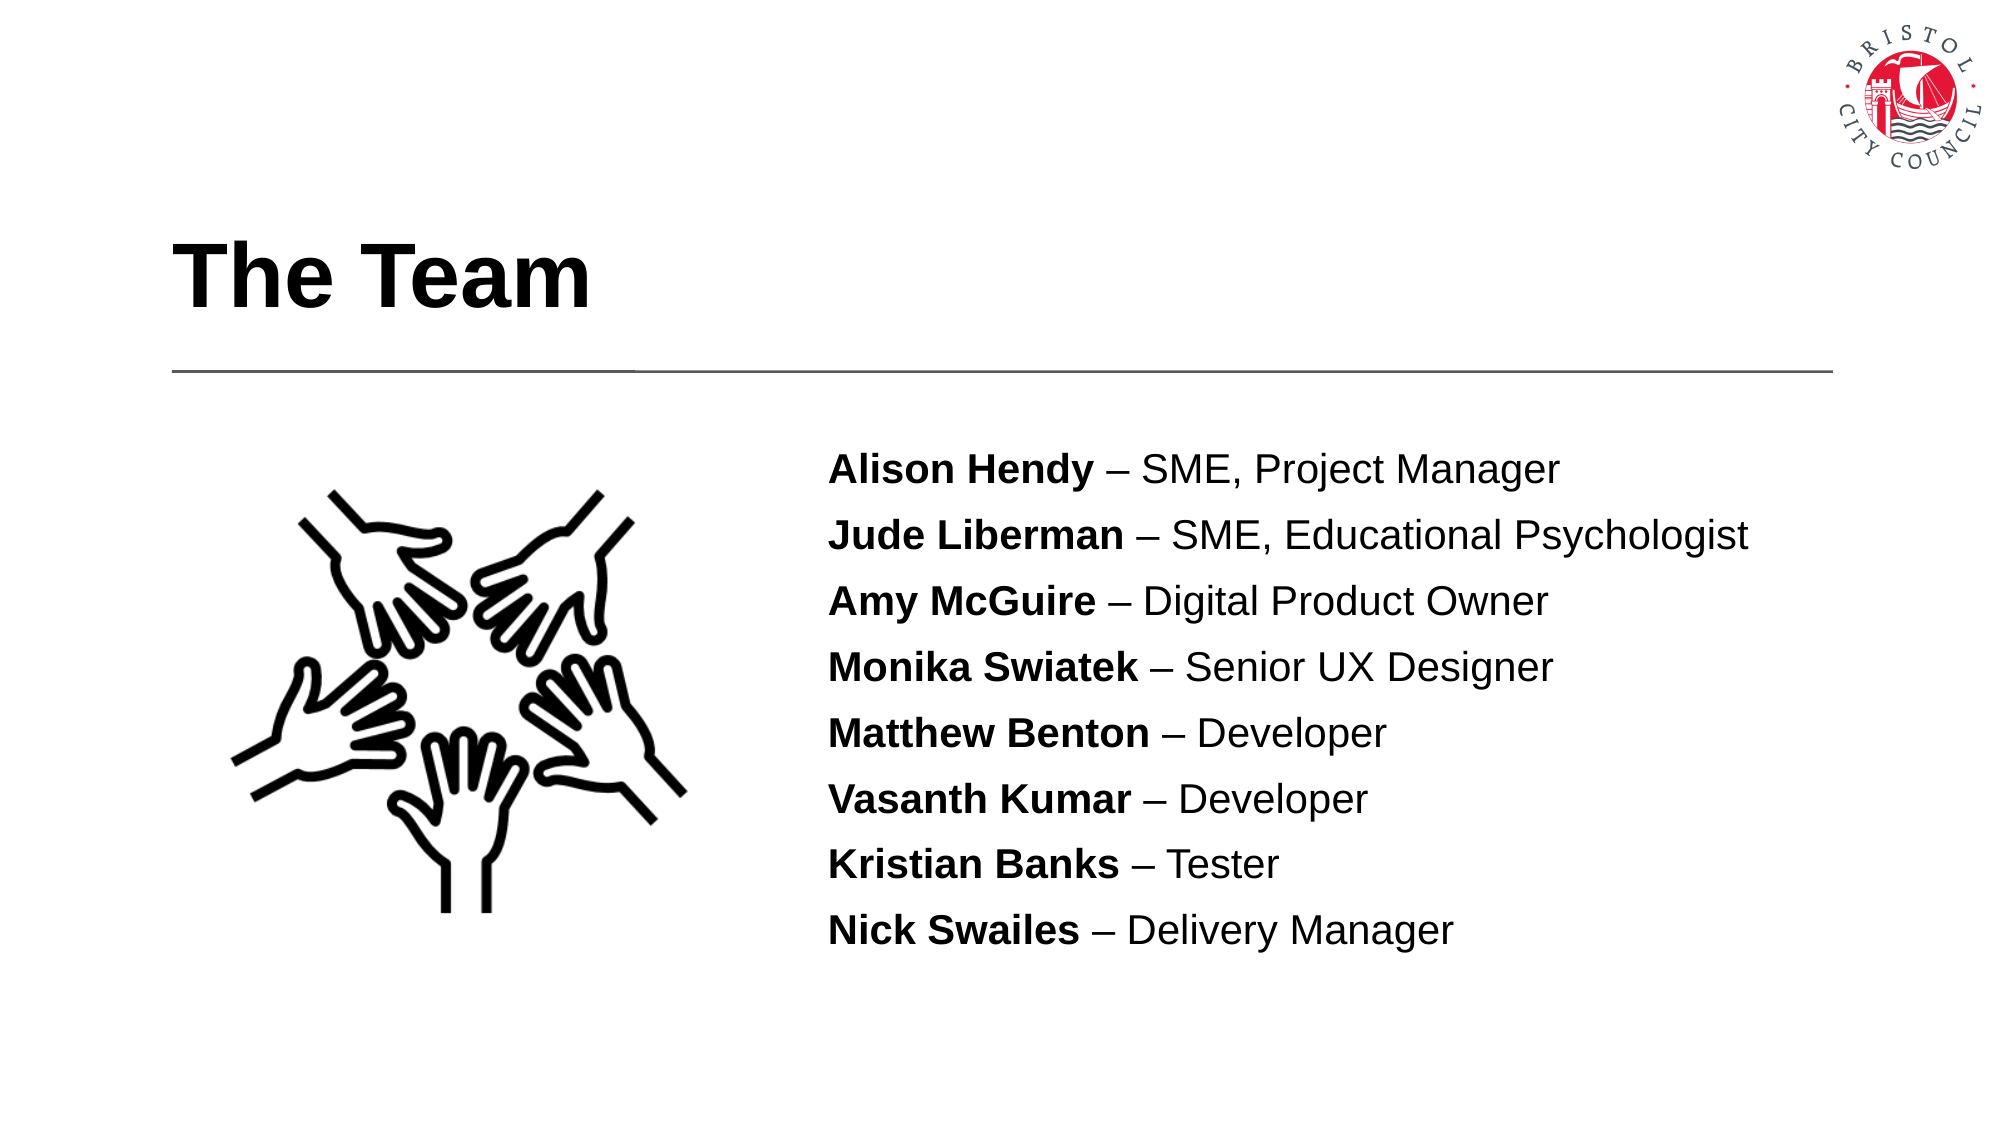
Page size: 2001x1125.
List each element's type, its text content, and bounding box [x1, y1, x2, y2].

title The Team [157, 160, 1895, 335]
picture [218, 461, 699, 942]
list Alison Hendy – SME, Project Manager Jude Liberman – SME, Educational Psychologist Amy McGuire – Digital Product Owner Monika Swiatek – Senior UX Designer Matthew Benton – Developer Vasanth Kumar – Developer Kristian Banks – Tester Nick Swailes – Delivery Manager [812, 440, 1844, 968]
picture [1837, 25, 1986, 169]
